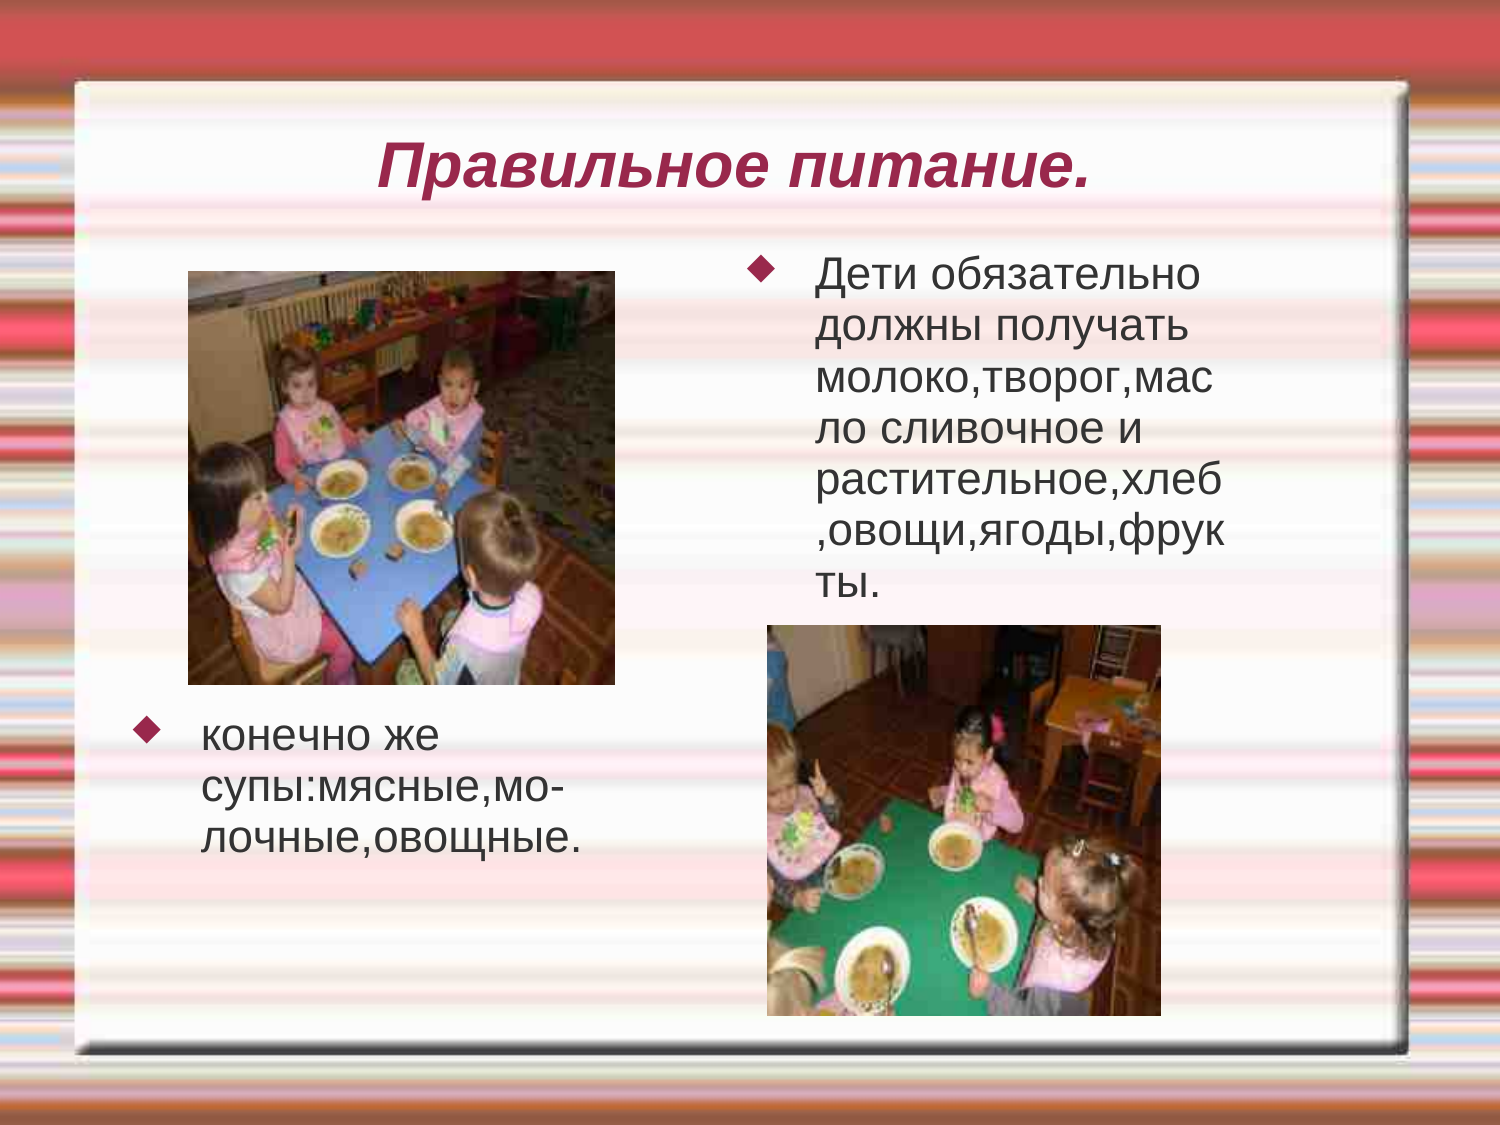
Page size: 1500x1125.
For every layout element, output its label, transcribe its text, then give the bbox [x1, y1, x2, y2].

title Правильное питание. [94, 70, 1376, 259]
text_box конечно же супы:мясные,мо-лочные,овощные. [118, 708, 591, 957]
picture [0, 0, 1500, 1125]
list Дети обязательно должны получать молоко,творог,масло сливочное и растительное,хлеб ,овощи,ягоды,фрукты. [732, 248, 1229, 697]
